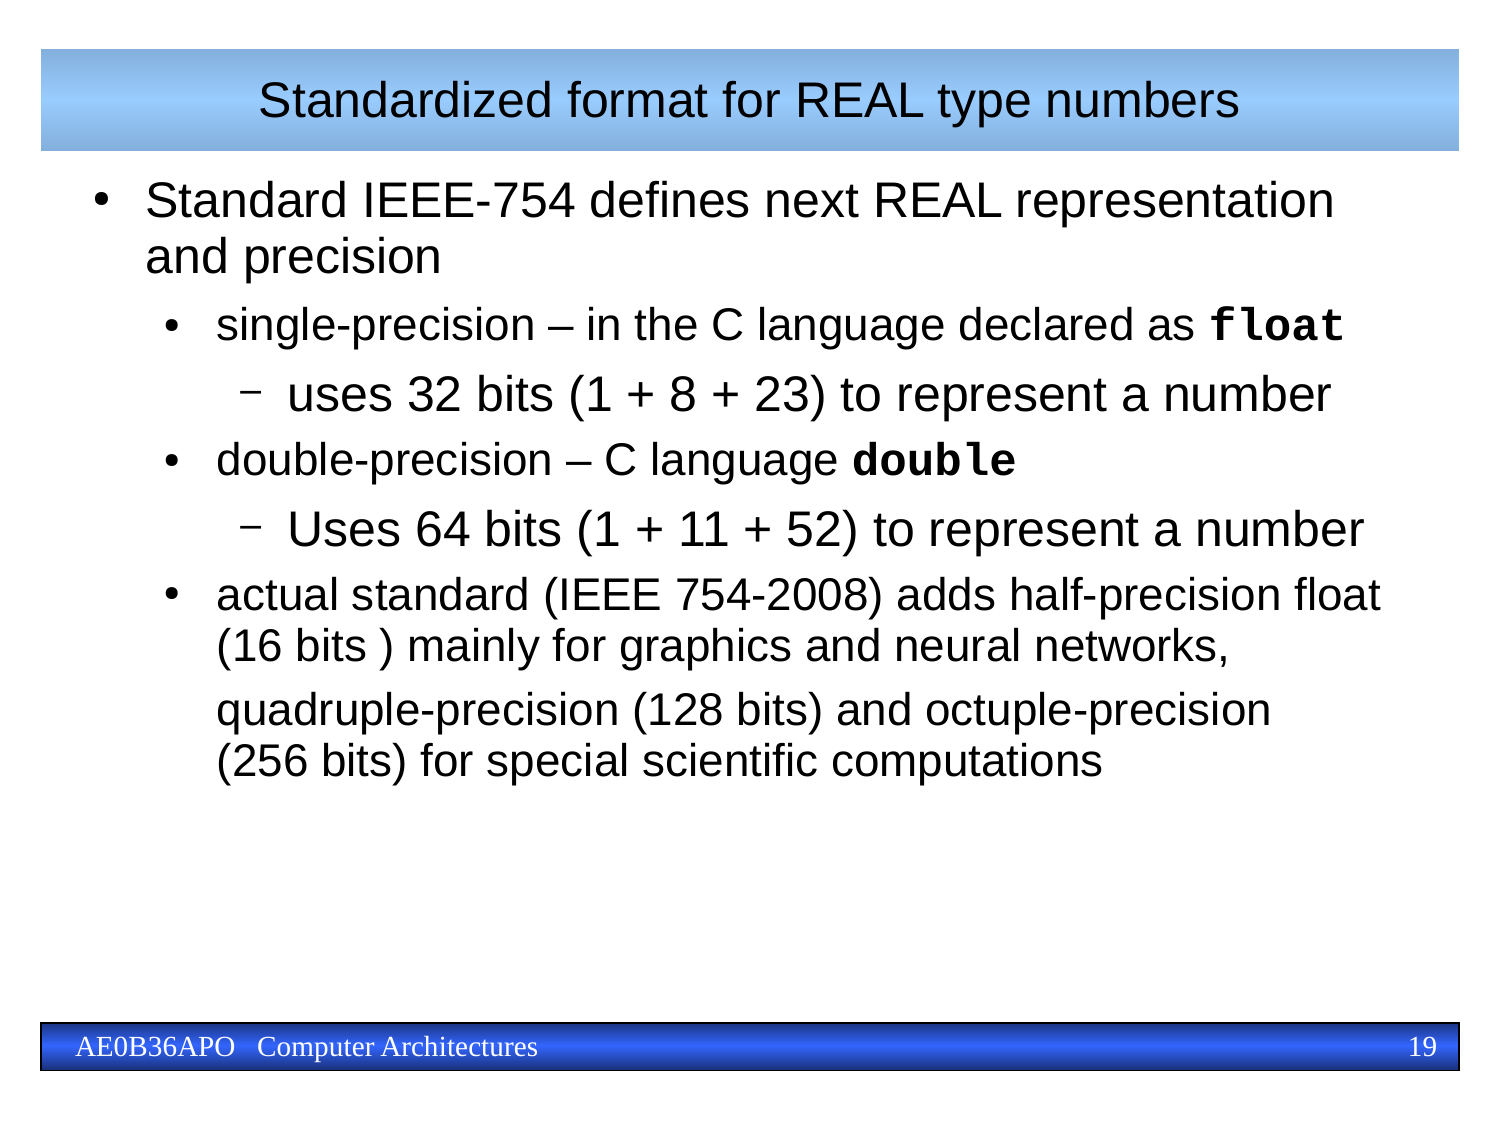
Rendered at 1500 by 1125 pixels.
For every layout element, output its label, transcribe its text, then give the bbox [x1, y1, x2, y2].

title Standardized format for REAL type numbers [41, 49, 1459, 151]
list Standard IEEE-754 defines next REAL representation and precision single-precision – in the C language declared as float uses 32 bits (1 + 8 + 23) to represent a number double-precision – C language double Uses 64 bits (1 + 11 + 52) to represent a number actual standard (IEEE 754-2008) adds half-precision float (16 bits ) mainly for graphics and neural networks, quadruple-precision (128 bits) and octuple-precision (256 bits) for special scientific computations [75, 172, 1426, 916]
